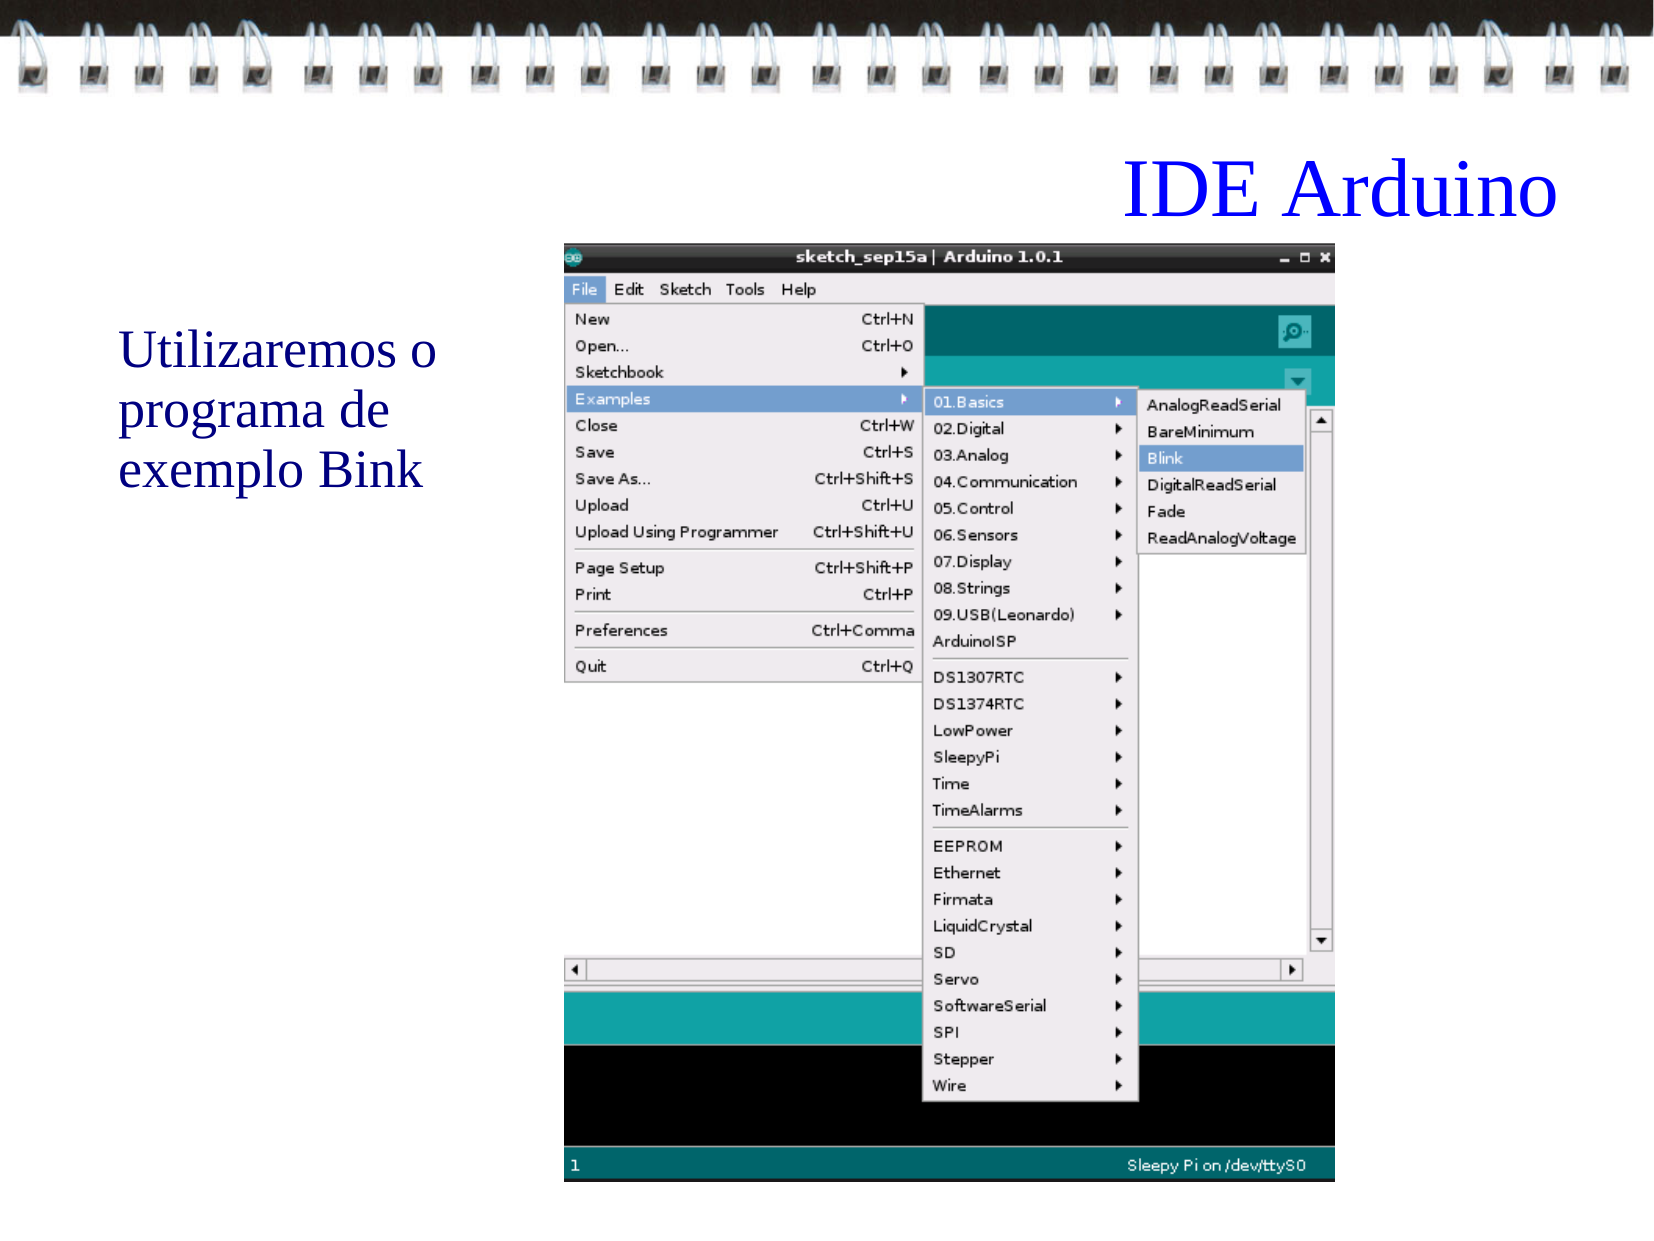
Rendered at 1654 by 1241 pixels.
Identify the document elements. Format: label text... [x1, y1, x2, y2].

text_box Utilizaremos o programa de exemplo Bink [47, 318, 532, 879]
picture [564, 242, 1335, 1182]
picture [0, 0, 1654, 156]
text_box IDE Arduino [993, 119, 1654, 332]
